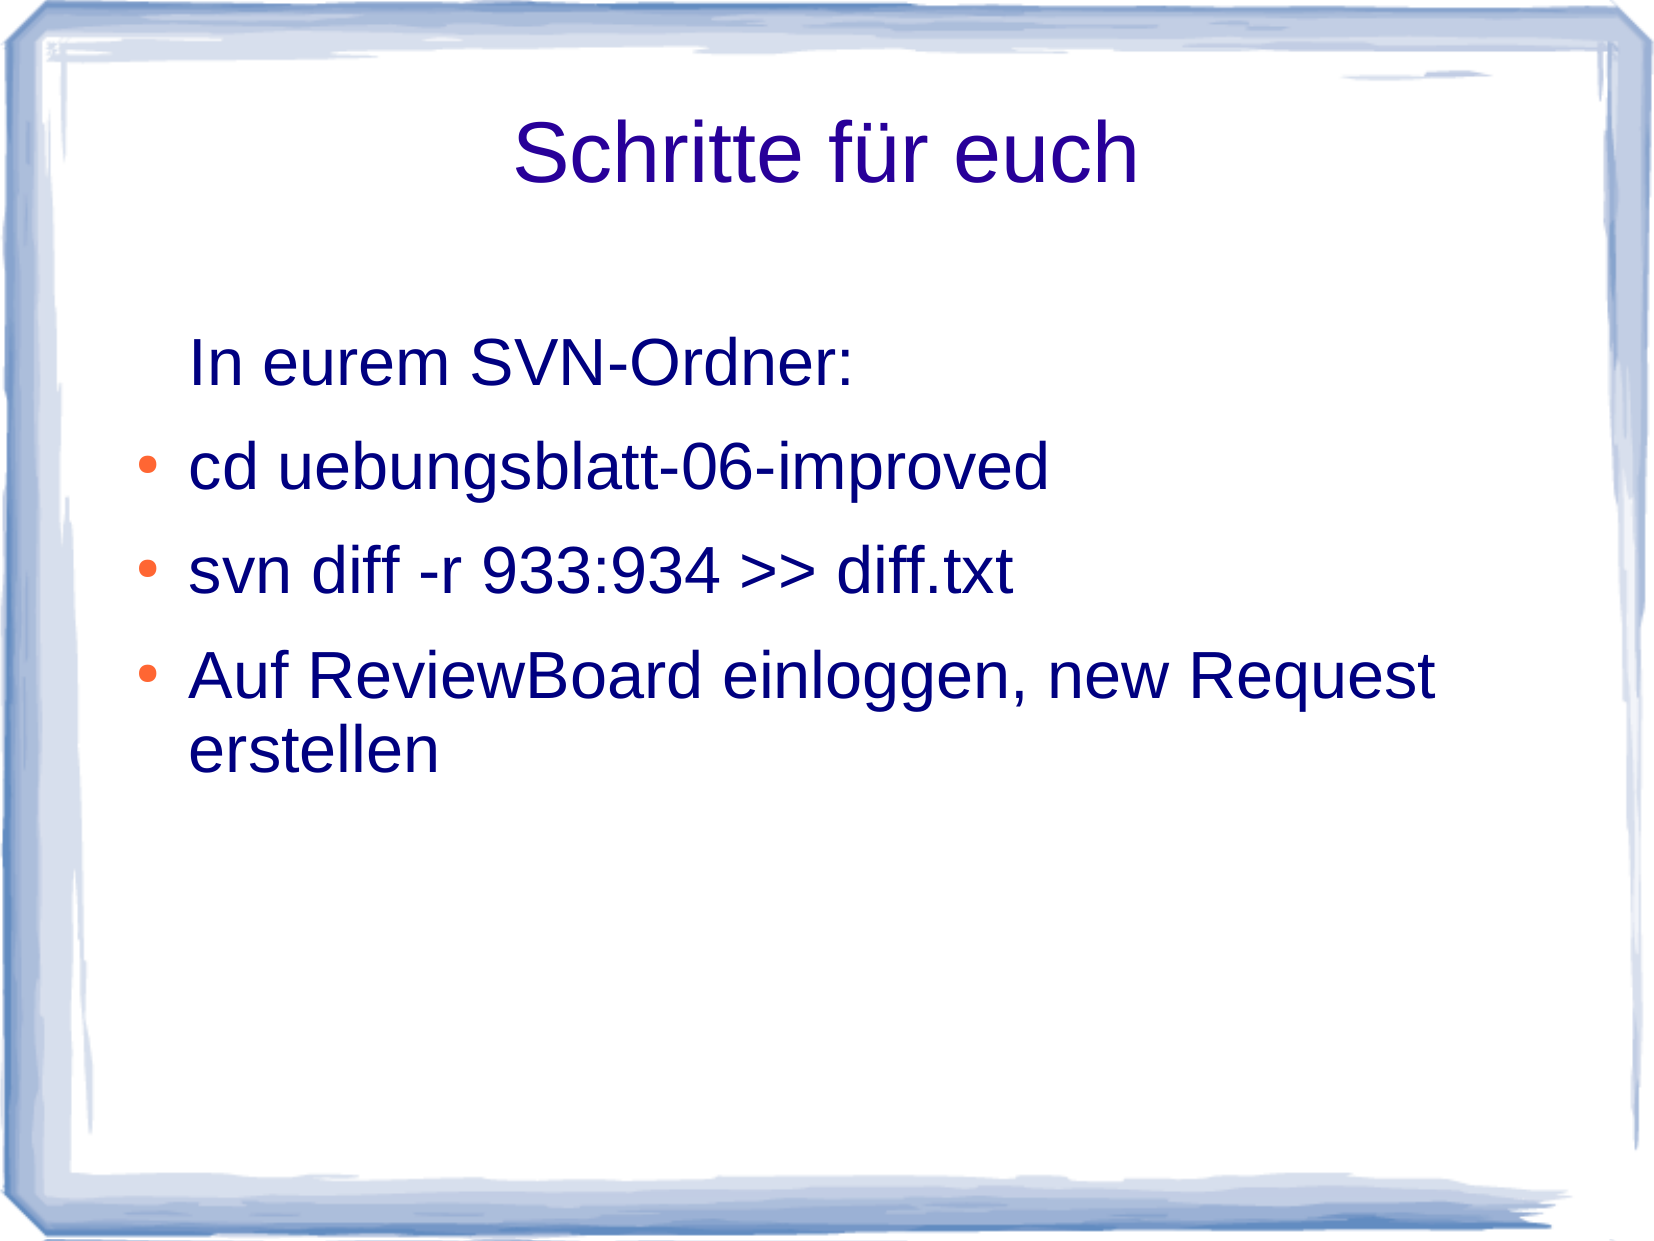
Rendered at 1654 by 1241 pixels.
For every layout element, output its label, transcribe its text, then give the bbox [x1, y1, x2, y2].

picture [0, 0, 1654, 1241]
title Schritte für euch [82, 49, 1571, 257]
list In eurem SVN-Ordner: cd uebungsblatt-06-improved svn diff -r 933:934 >> diff.txt Auf ReviewBoard einloggen, new Request erstellen [118, 324, 1571, 1045]
